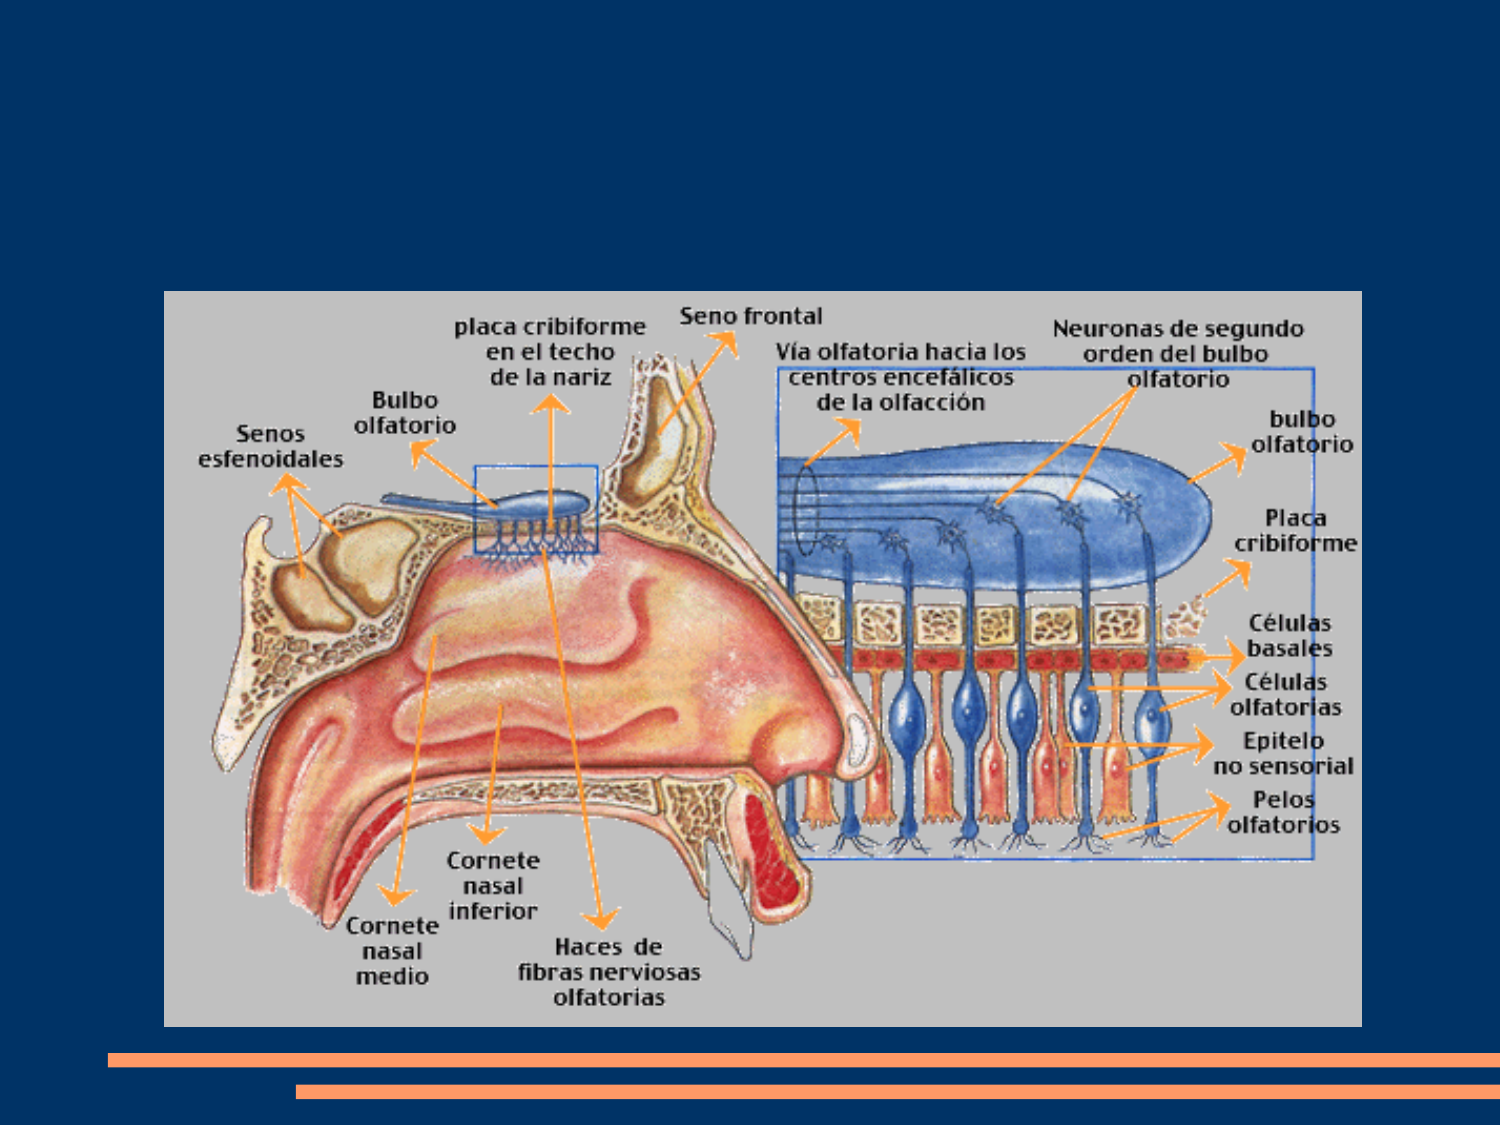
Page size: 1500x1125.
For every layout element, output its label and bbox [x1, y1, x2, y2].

picture [164, 291, 1362, 1027]
